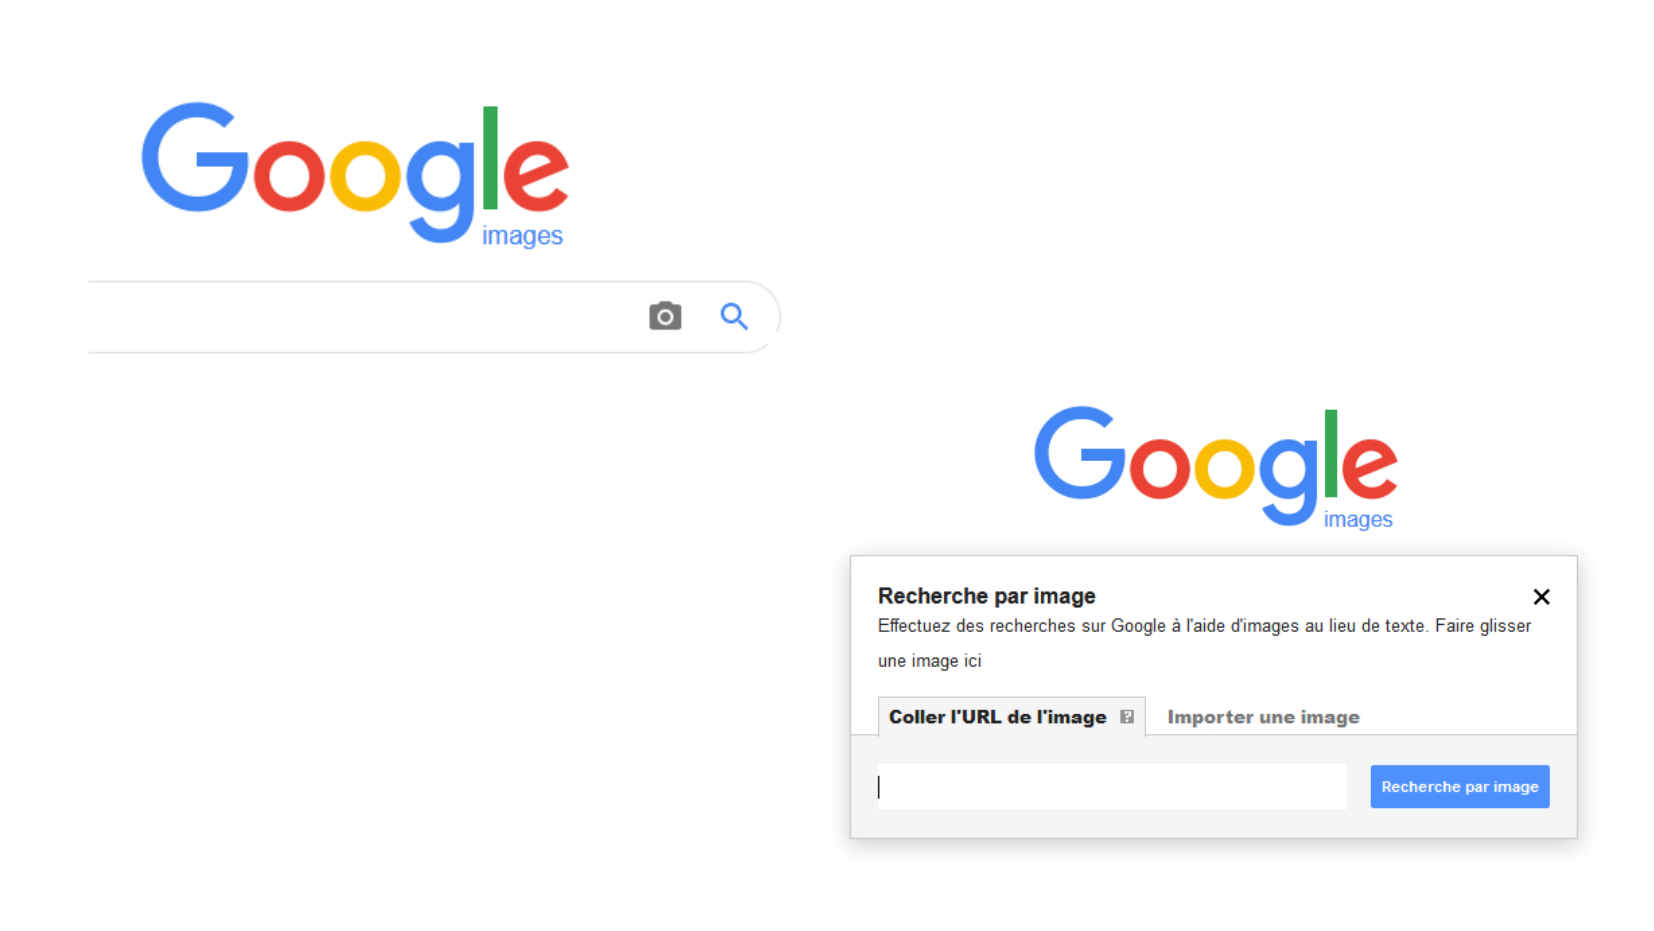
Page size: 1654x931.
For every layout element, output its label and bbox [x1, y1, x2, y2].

picture [88, 59, 1654, 886]
